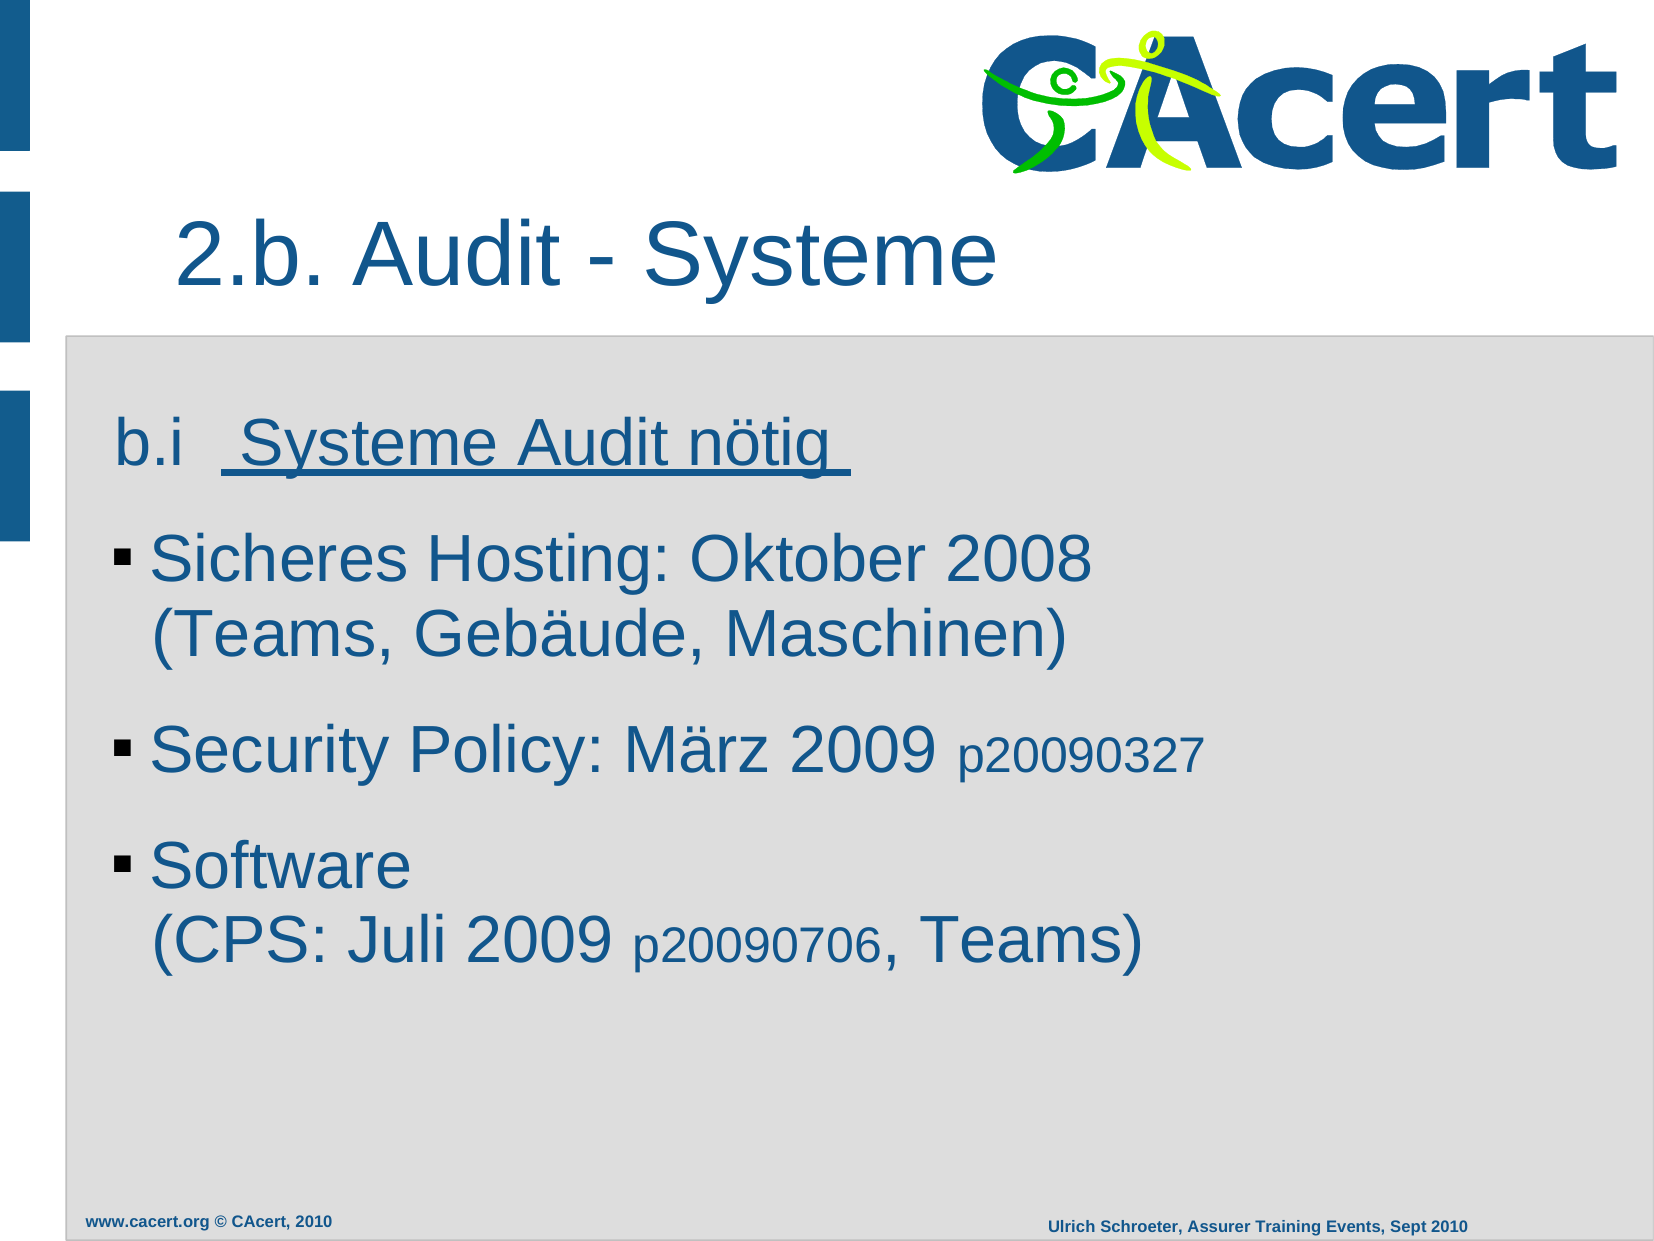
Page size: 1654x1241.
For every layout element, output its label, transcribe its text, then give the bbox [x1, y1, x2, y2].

text_box b.i Systeme Audit nötig Sicheres Hosting: Oktober 2008 (Teams, Gebäude, Maschinen) Security Policy: März 2009 p20090327 Software (CPS: Juli 2009 p20090706, Teams) [99, 397, 1222, 985]
text_box 2.b. Audit - Systeme [118, 195, 1006, 313]
